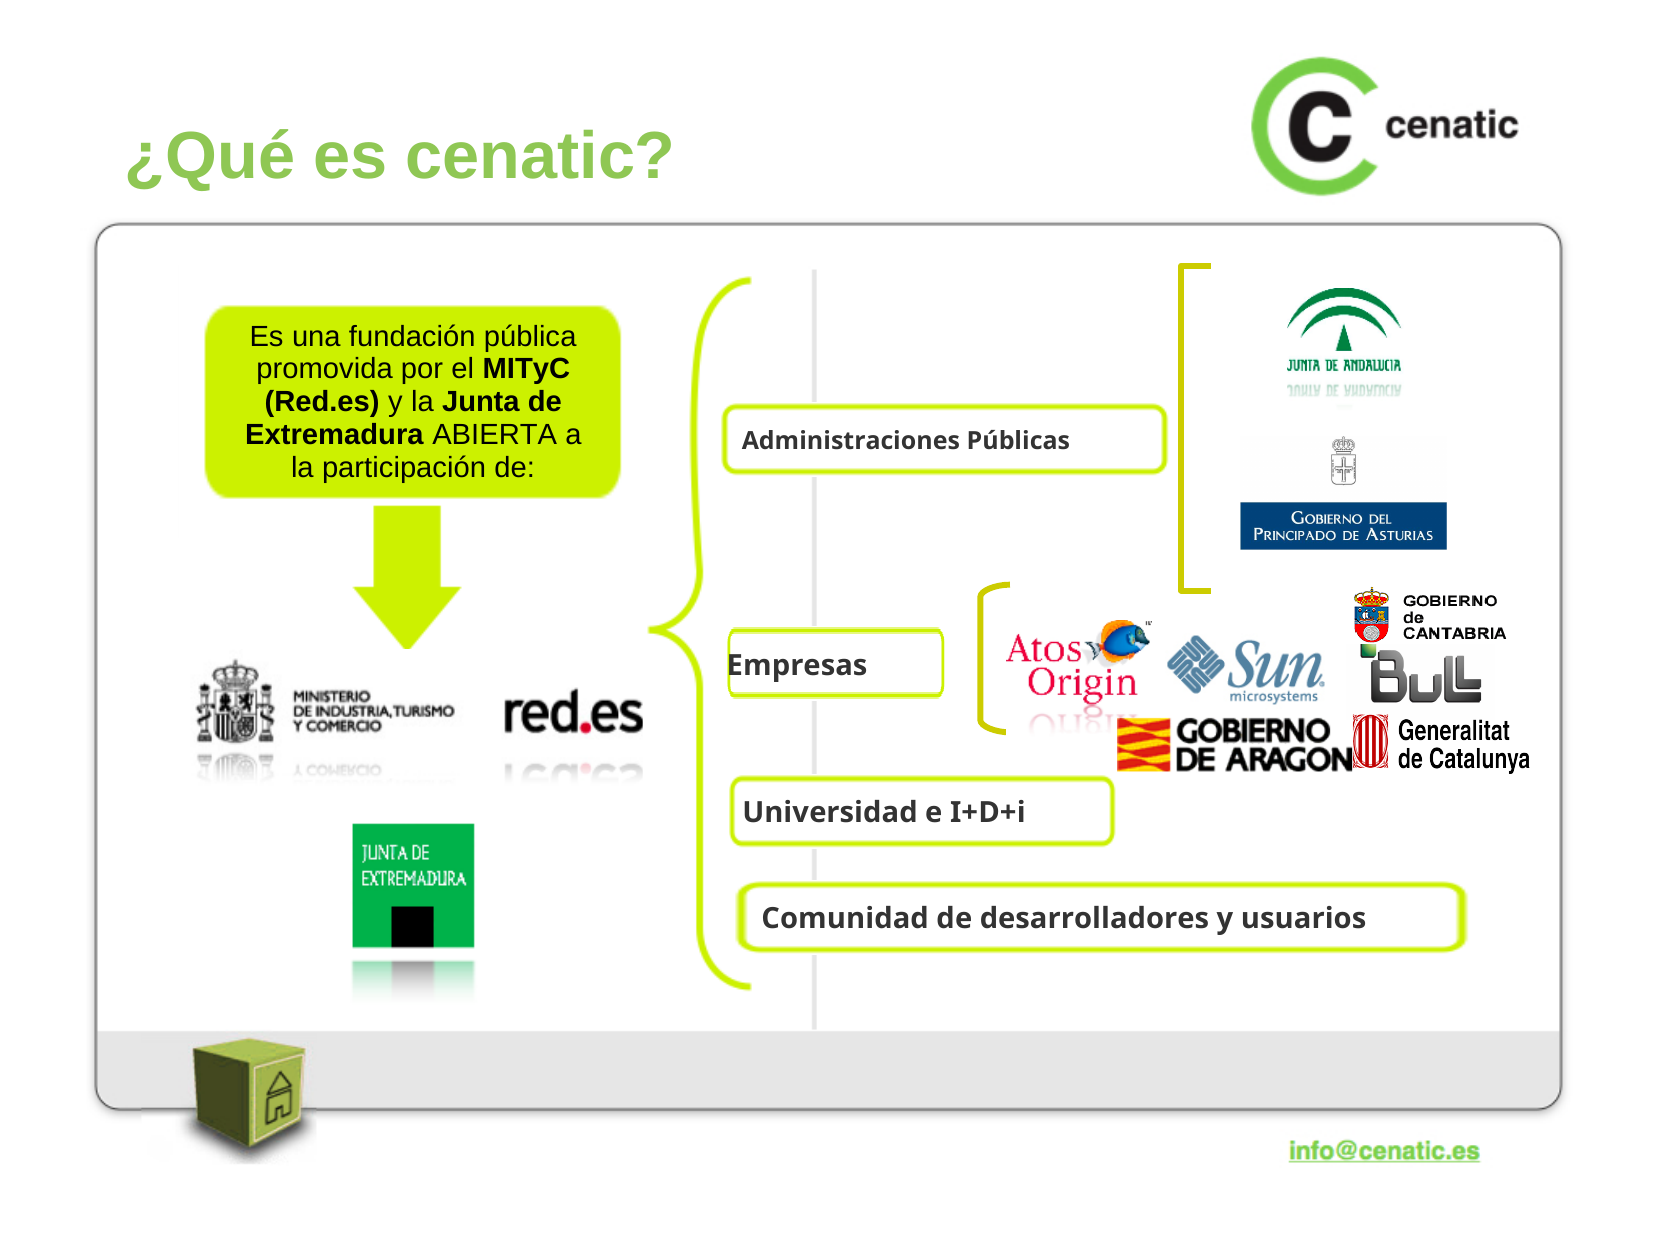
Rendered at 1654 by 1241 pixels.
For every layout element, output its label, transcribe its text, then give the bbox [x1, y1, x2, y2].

picture [29, 29, 1630, 1230]
text_box ¿Qué es cenatic? [118, 100, 1182, 199]
